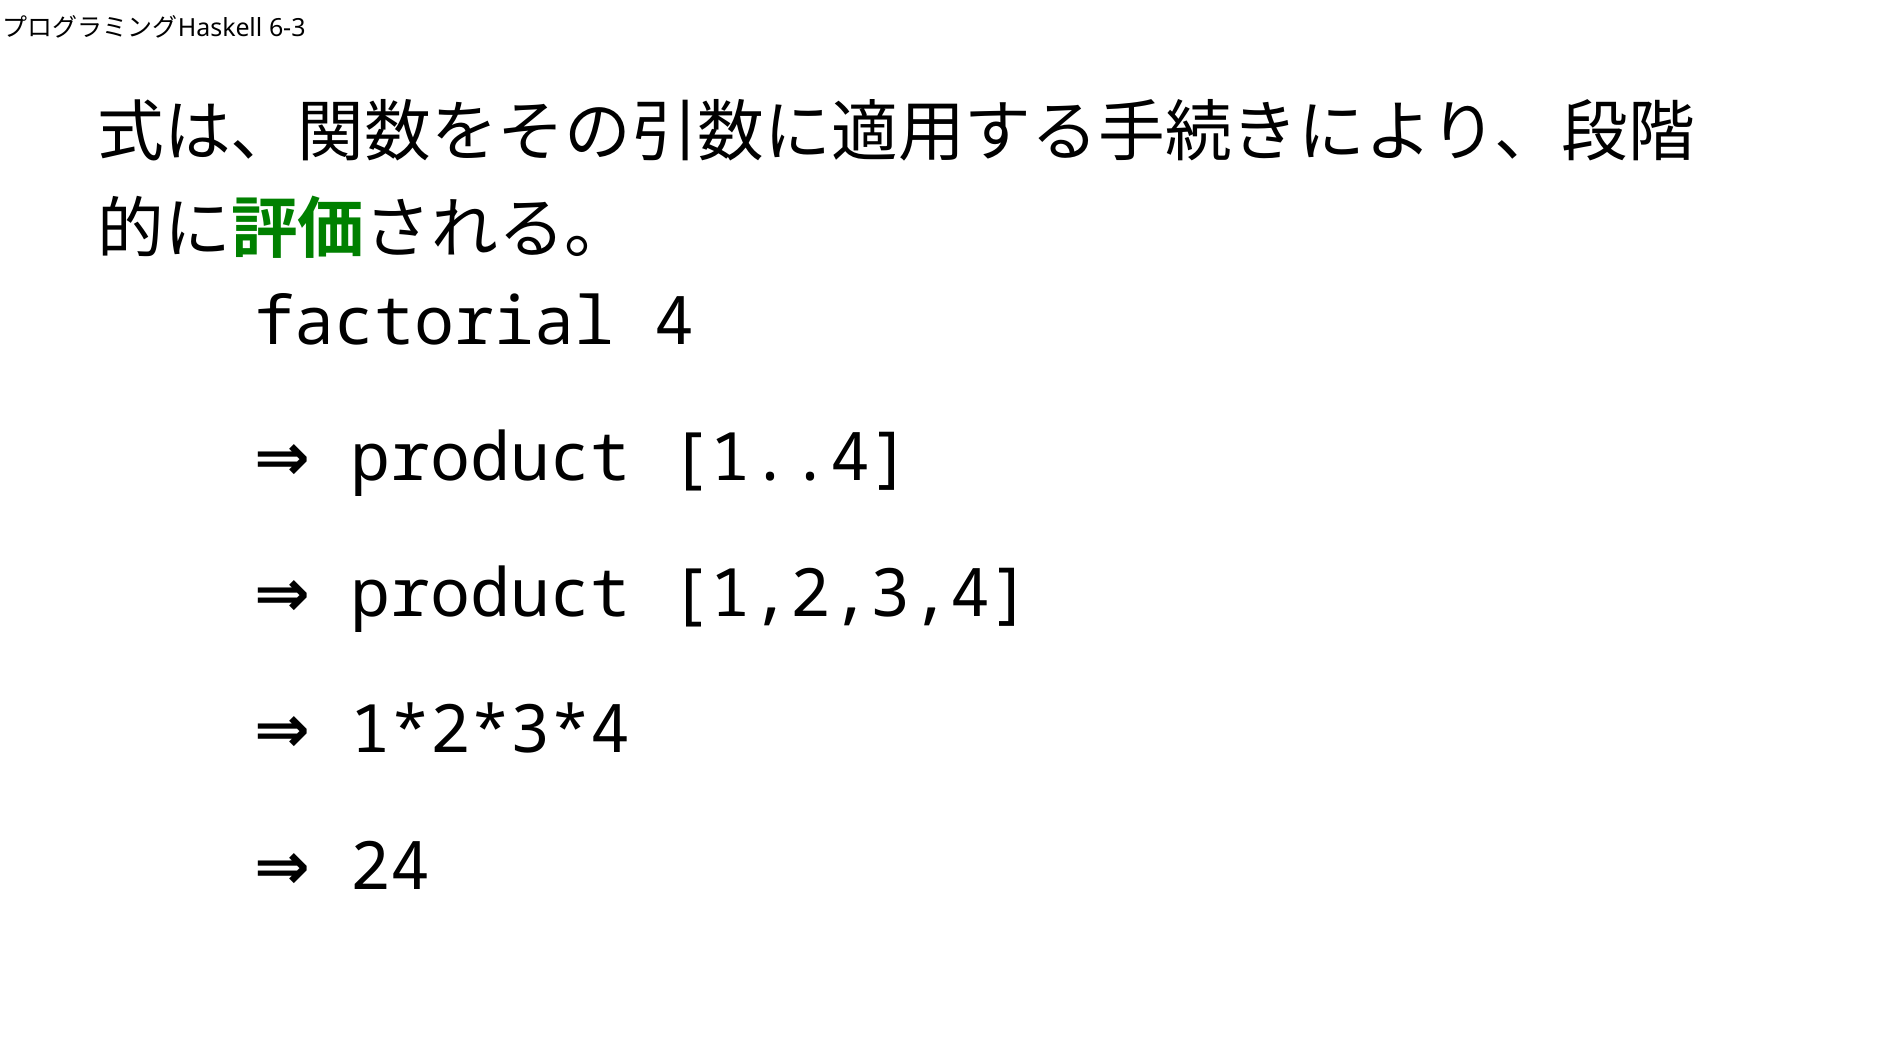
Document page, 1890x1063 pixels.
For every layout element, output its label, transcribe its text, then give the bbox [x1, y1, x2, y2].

list 式は、関数をその引数に適用する手続きにより、段階的に評価される。 [94, 74, 1742, 215]
text_box factorial 4 ⇒ product [1..4] ⇒ product [1,2,3,4] ⇒ 1*2*3*4 ⇒ 24 [239, 265, 1578, 959]
